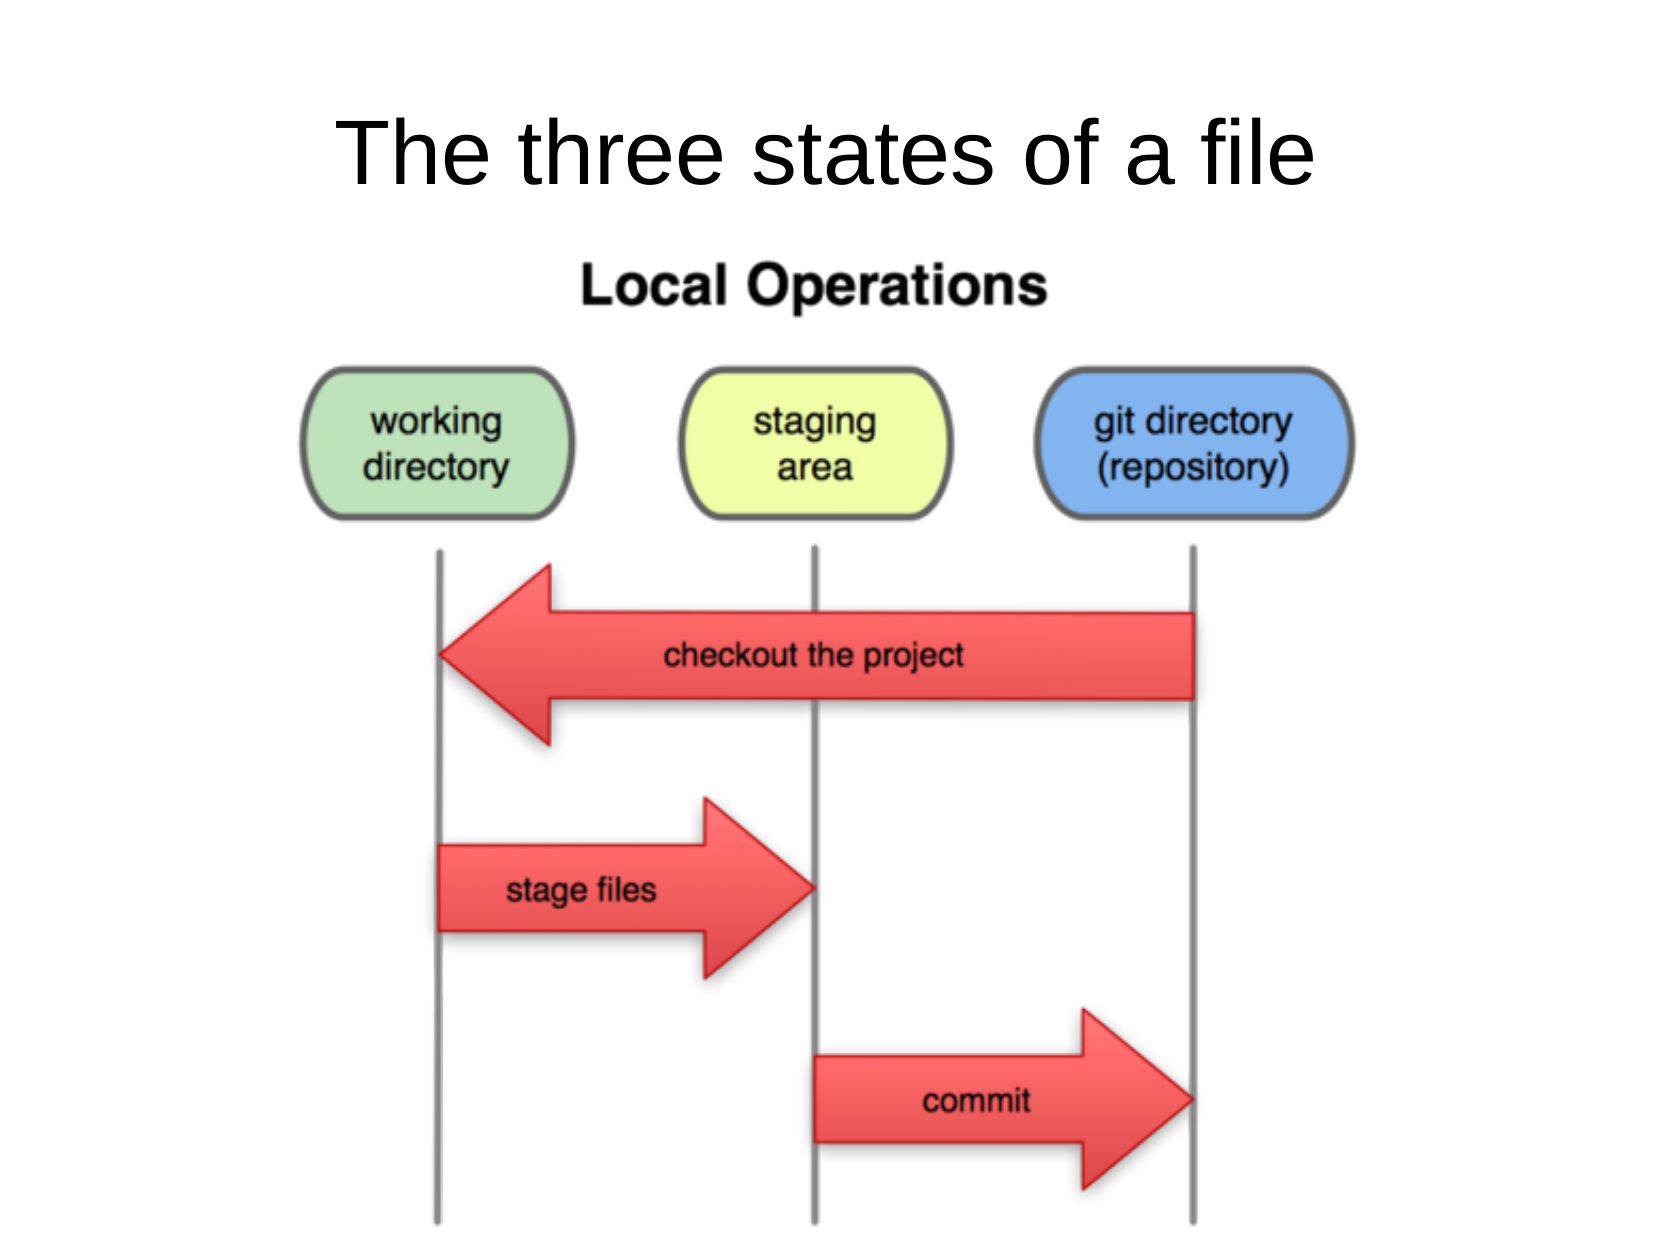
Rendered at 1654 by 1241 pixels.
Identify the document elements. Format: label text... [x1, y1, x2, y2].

picture [294, 250, 1360, 1231]
title The three states of a file [82, 49, 1571, 257]
